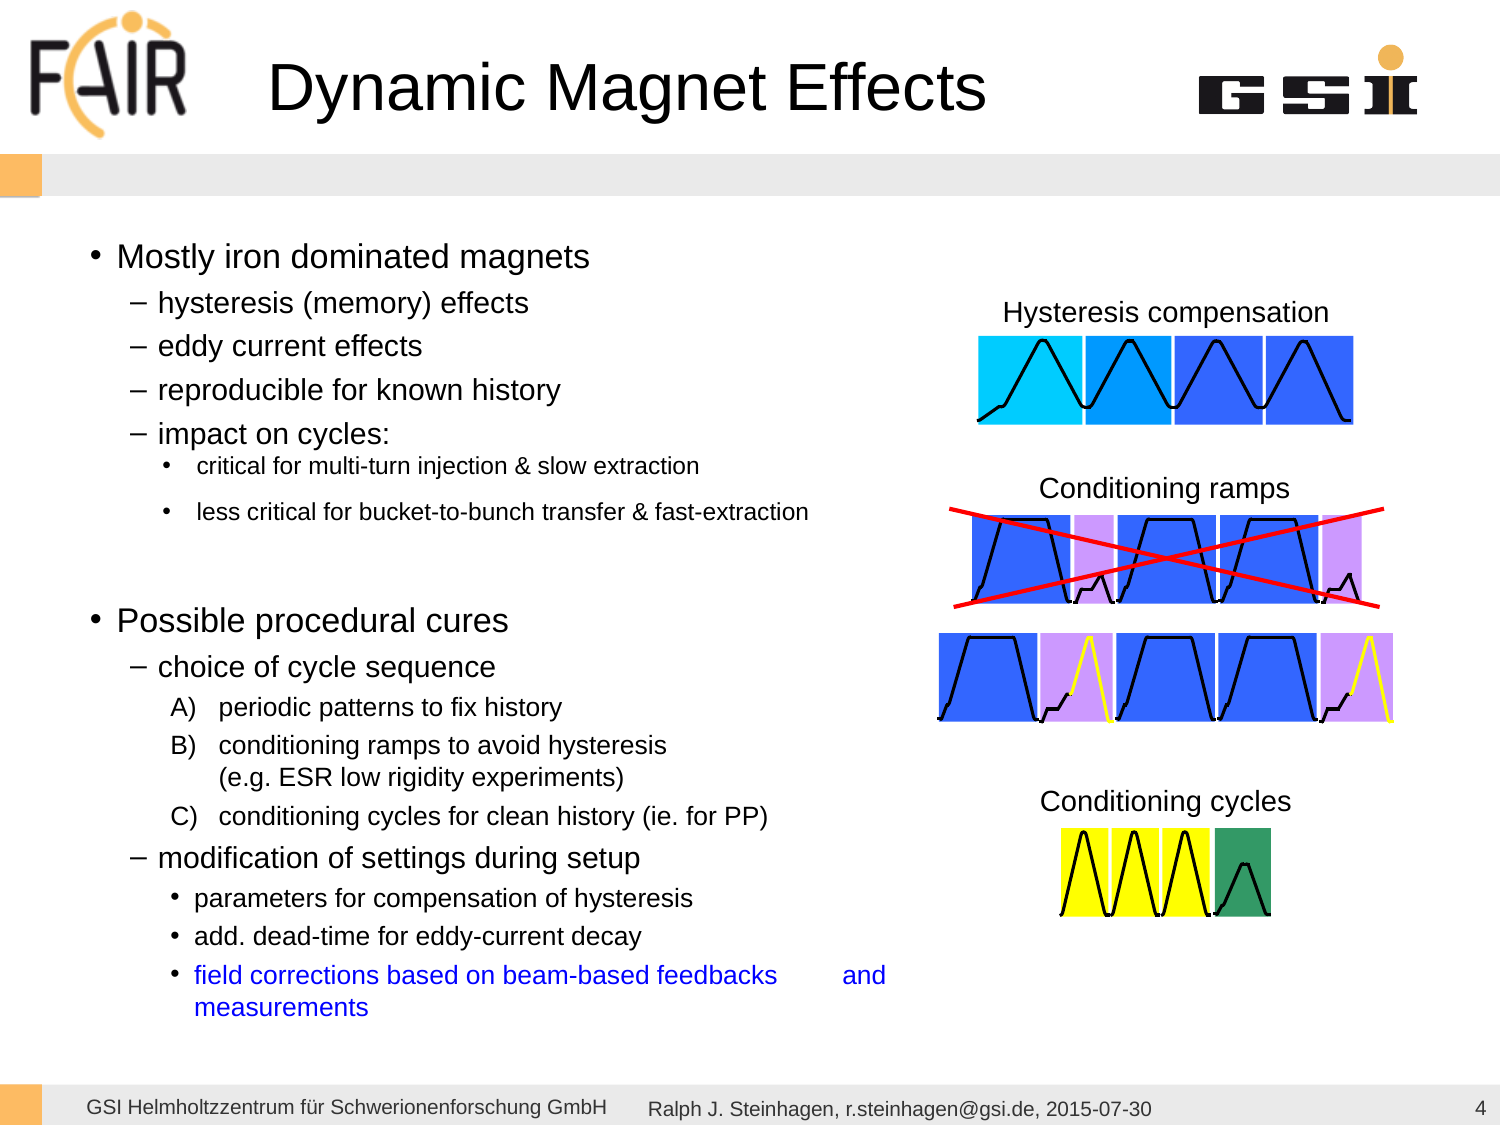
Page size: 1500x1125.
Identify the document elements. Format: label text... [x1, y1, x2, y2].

text_box [1085, 335, 1172, 406]
text_box [1207, 570, 1216, 600]
text_box [1074, 540, 1114, 577]
text_box [1061, 828, 1109, 913]
title Dynamic Magnet Effects [217, 20, 1109, 147]
text_box Hysteresis compensation [987, 285, 1346, 337]
picture [30, 9, 187, 141]
text_box [1265, 335, 1354, 425]
text_box [1120, 561, 1213, 604]
text_box [991, 515, 1071, 534]
text_box [1117, 570, 1130, 599]
picture [1197, 42, 1419, 117]
text_box [1330, 579, 1355, 599]
text_box [1325, 641, 1387, 722]
text_box [1074, 515, 1114, 543]
list Mostly iron dominated magnets hysteresis (memory) effects eddy current effects reproducible for known history impact on cycles: critical for multi-turn injection & slow extraction less critical for bucket-to-bunch transfer & fast-extraction Possible procedural cures choice of cycle sequence periodic patterns to fix history conditioning ramps to avoid hysteresis (e.g. ESR low rigidity experiments) conditioning cycles for clean history (ie. for PP) modification of settings during setup parameters for compensation of hysteresis add. dead-time for eddy-current decay field corrections based on beam-based feedbacks and measurements [75, 226, 915, 1050]
text_box [1164, 835, 1206, 917]
text_box [1220, 573, 1231, 599]
text_box [1117, 550, 1135, 567]
text_box [1137, 555, 1154, 562]
text_box [1113, 835, 1155, 917]
text_box [978, 343, 1083, 425]
text_box [1326, 598, 1352, 604]
text_box [1220, 544, 1240, 570]
text_box [1104, 573, 1114, 601]
text_box [1045, 641, 1106, 722]
text_box [1214, 828, 1271, 913]
text_box [1220, 515, 1319, 543]
text_box [1322, 515, 1342, 520]
text_box [1040, 633, 1113, 720]
text_box [1247, 521, 1295, 537]
text_box [1017, 521, 1047, 528]
text_box [1085, 343, 1172, 425]
text_box [1300, 526, 1319, 590]
text_box [981, 585, 1067, 604]
text_box Conditioning cycles [1024, 774, 1308, 826]
text_box [941, 639, 1034, 722]
text_box [938, 633, 1038, 718]
text_box [1065, 583, 1071, 600]
text_box [978, 335, 1083, 418]
text_box Conditioning ramps [1023, 462, 1306, 513]
text_box [1141, 521, 1198, 556]
text_box [1237, 532, 1310, 588]
text_box [1116, 633, 1215, 718]
text_box [1179, 554, 1201, 563]
text_box [1119, 639, 1212, 722]
text_box [978, 524, 1060, 599]
text_box [1221, 639, 1314, 722]
text_box [1162, 828, 1210, 913]
text_box [1063, 835, 1105, 917]
text_box [1320, 633, 1393, 720]
text_box [1111, 828, 1159, 913]
text_box [1074, 577, 1096, 600]
text_box [1117, 515, 1216, 548]
text_box [1218, 866, 1267, 917]
text_box [972, 517, 998, 599]
text_box [1203, 550, 1216, 567]
text_box [1053, 535, 1071, 579]
text_box [1222, 577, 1315, 604]
text_box [1174, 335, 1263, 406]
text_box [1174, 343, 1263, 425]
text_box [1218, 633, 1317, 718]
text_box [1322, 517, 1362, 600]
text_box [1078, 579, 1109, 604]
